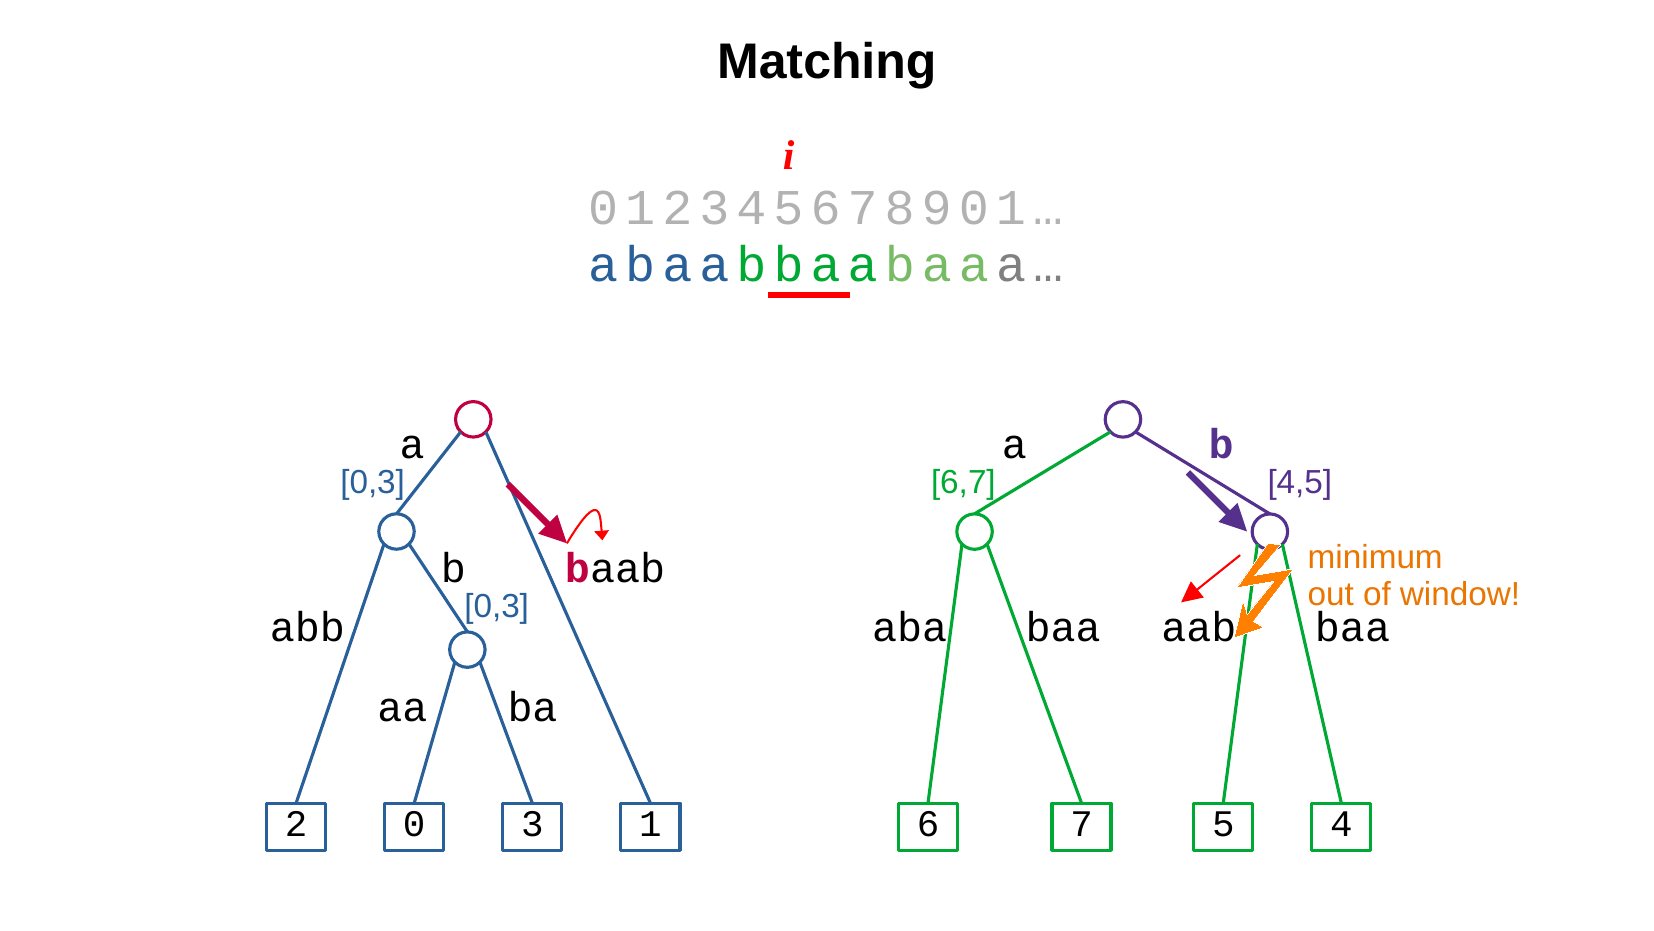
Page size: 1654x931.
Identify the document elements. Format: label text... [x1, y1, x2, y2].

text_box aab [1146, 599, 1252, 662]
text_box minimum out of window! [1293, 531, 1536, 621]
text_box 012345678901… abaabbaabaaa… [573, 175, 1081, 304]
text_box baa [1010, 599, 1116, 662]
text_box baa [1300, 621, 1405, 662]
text_box 2 [266, 803, 326, 851]
text_box 4 [1311, 803, 1371, 851]
text_box 3 [502, 803, 562, 851]
text_box aa [362, 679, 443, 742]
text_box Matching [301, 0, 1353, 125]
text_box b [1193, 416, 1249, 479]
text_box 0 [384, 803, 444, 851]
text_box aba [857, 599, 962, 662]
text_box [4,5] [1252, 456, 1348, 508]
text_box 5 [1193, 803, 1253, 851]
text_box 7 [1052, 803, 1112, 851]
text_box a [987, 416, 1042, 479]
text_box 1 [620, 803, 680, 851]
text_box ba [492, 679, 573, 742]
text_box a [384, 416, 440, 479]
text_box i [768, 124, 810, 186]
text_box [0,3] [325, 456, 421, 508]
text_box [6,7] [916, 456, 1011, 508]
text_box abb [254, 599, 360, 662]
text_box b [426, 540, 481, 603]
text_box 6 [898, 803, 958, 851]
text_box [1233, 543, 1293, 638]
text_box baab [550, 540, 680, 603]
text_box [0,3] [449, 580, 545, 632]
